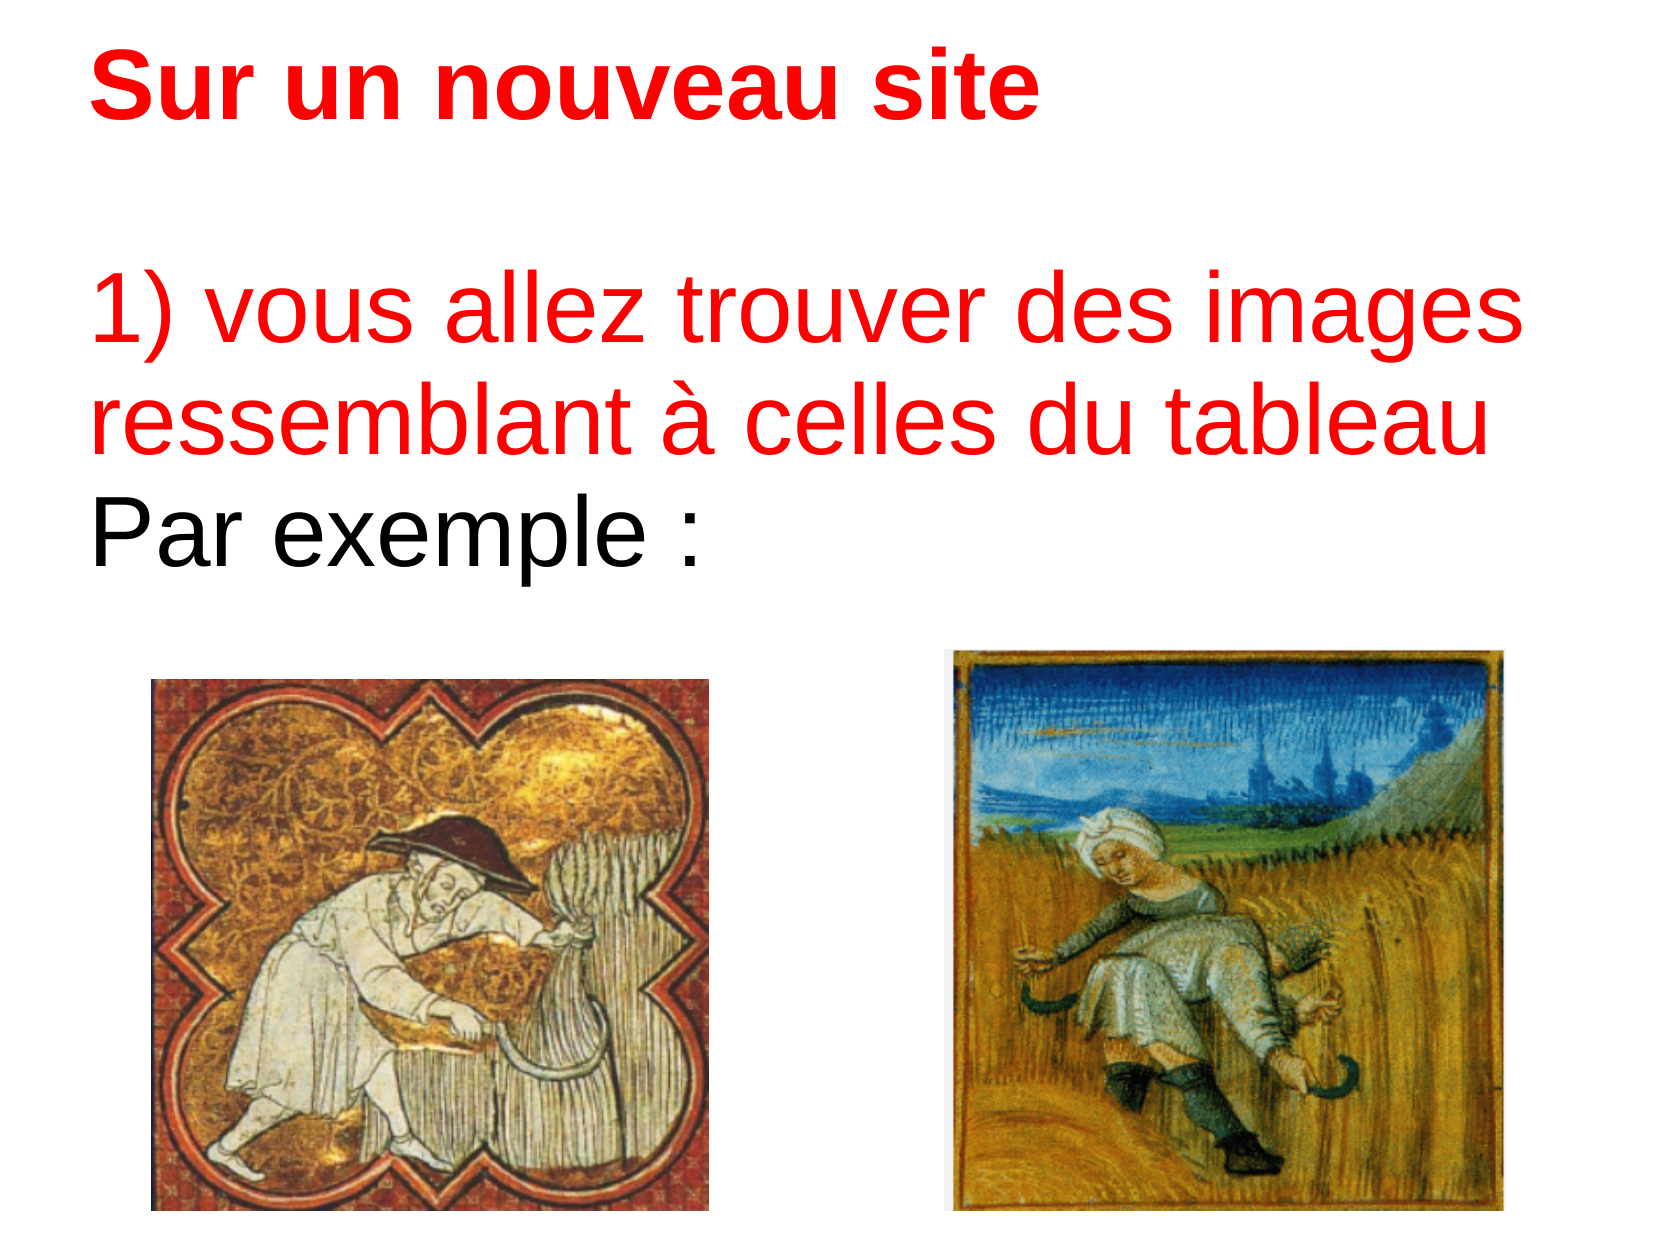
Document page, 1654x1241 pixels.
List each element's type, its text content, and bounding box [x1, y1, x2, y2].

picture [944, 649, 1506, 1211]
title Sur un nouveau site 1) vous allez trouver des images ressemblant à celles du tableau Par exemple : [88, 28, 1595, 588]
picture [151, 679, 709, 1211]
